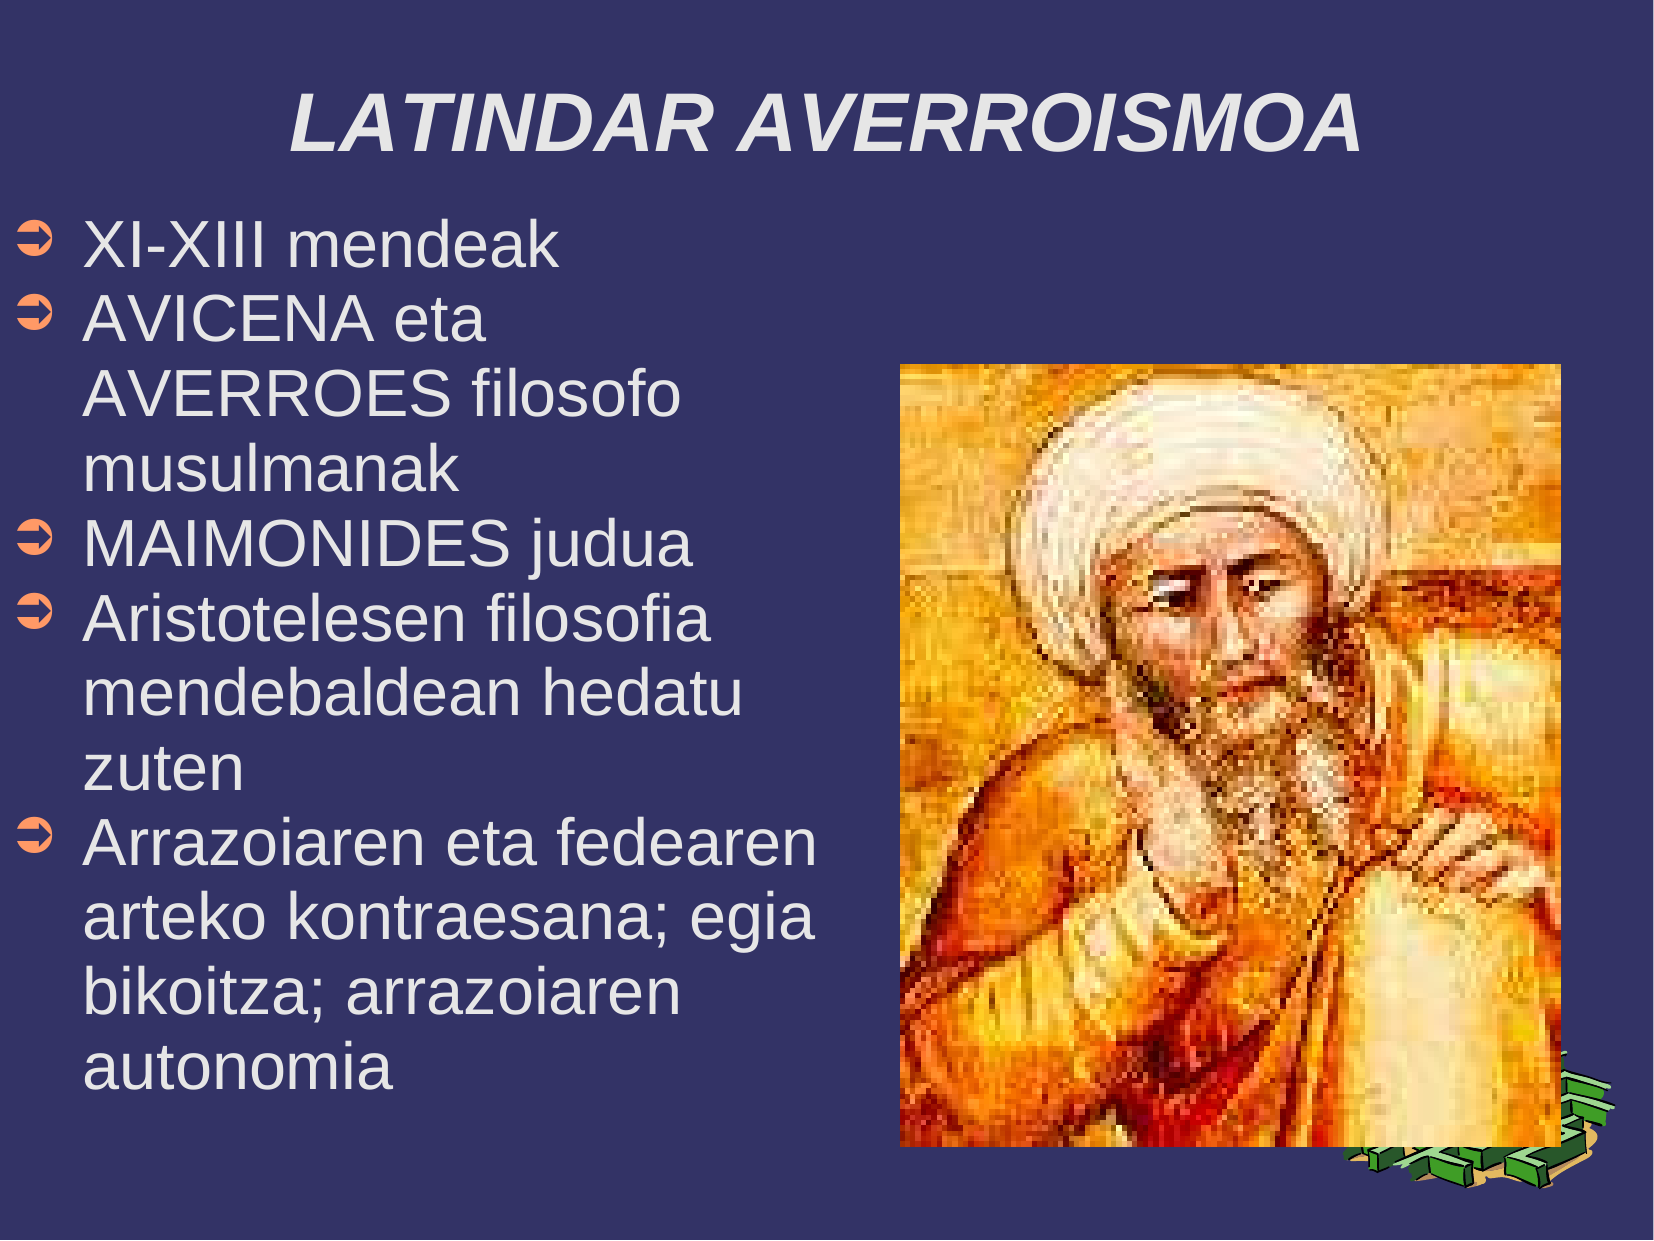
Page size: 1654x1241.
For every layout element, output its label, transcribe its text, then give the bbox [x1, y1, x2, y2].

picture [900, 364, 1561, 1147]
title LATINDAR AVERROISMOA [121, 19, 1534, 227]
list XI-XIII mendeak AVICENA eta AVERROES filosofo musulmanak MAIMONIDES judua Aristotelesen filosofia mendebaldean hedatu zuten Arrazoiaren eta fedearen arteko kontraesana; egia bikoitza; arrazoiaren autonomia [0, 206, 857, 1166]
